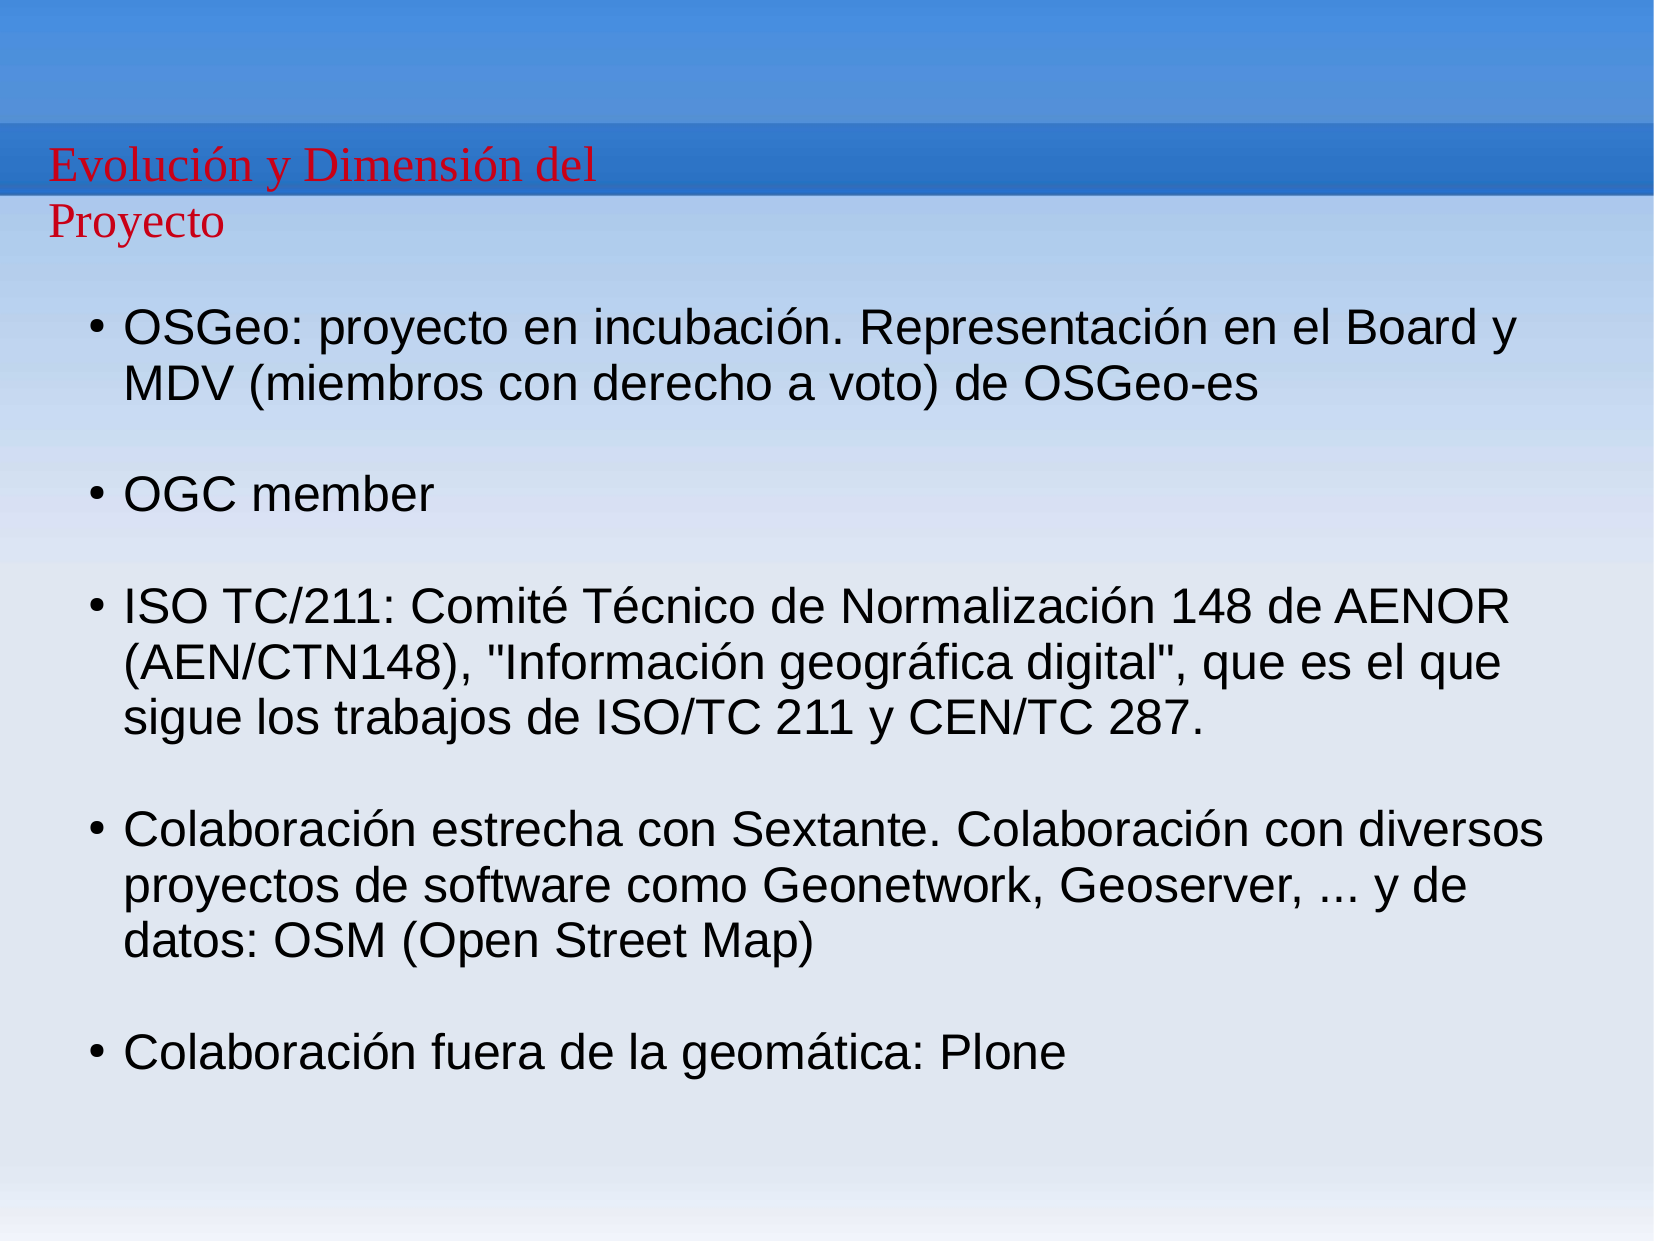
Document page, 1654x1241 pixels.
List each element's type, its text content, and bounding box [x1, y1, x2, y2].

picture [0, 0, 1654, 1241]
text_box OSGeo: proyecto en incubación. Representación en el Board y MDV (miembros con derecho a voto) de OSGeo-es OGC member ISO TC/211: Comité Técnico de Normalización 148 de AENOR (AEN/CTN148), "Información geográfica digital", que es el que sigue los trabajos de ISO/TC 211 y CEN/TC 287. Colaboración estrecha con Sextante. Colaboración con diversos proyectos de software como Geonetwork, Geoserver, ... y de datos: OSM (Open Street Map) Colaboración fuera de la geomática: Plone [2, 236, 1565, 1132]
text_box Evolución y Dimensión del Proyecto [33, 129, 798, 206]
